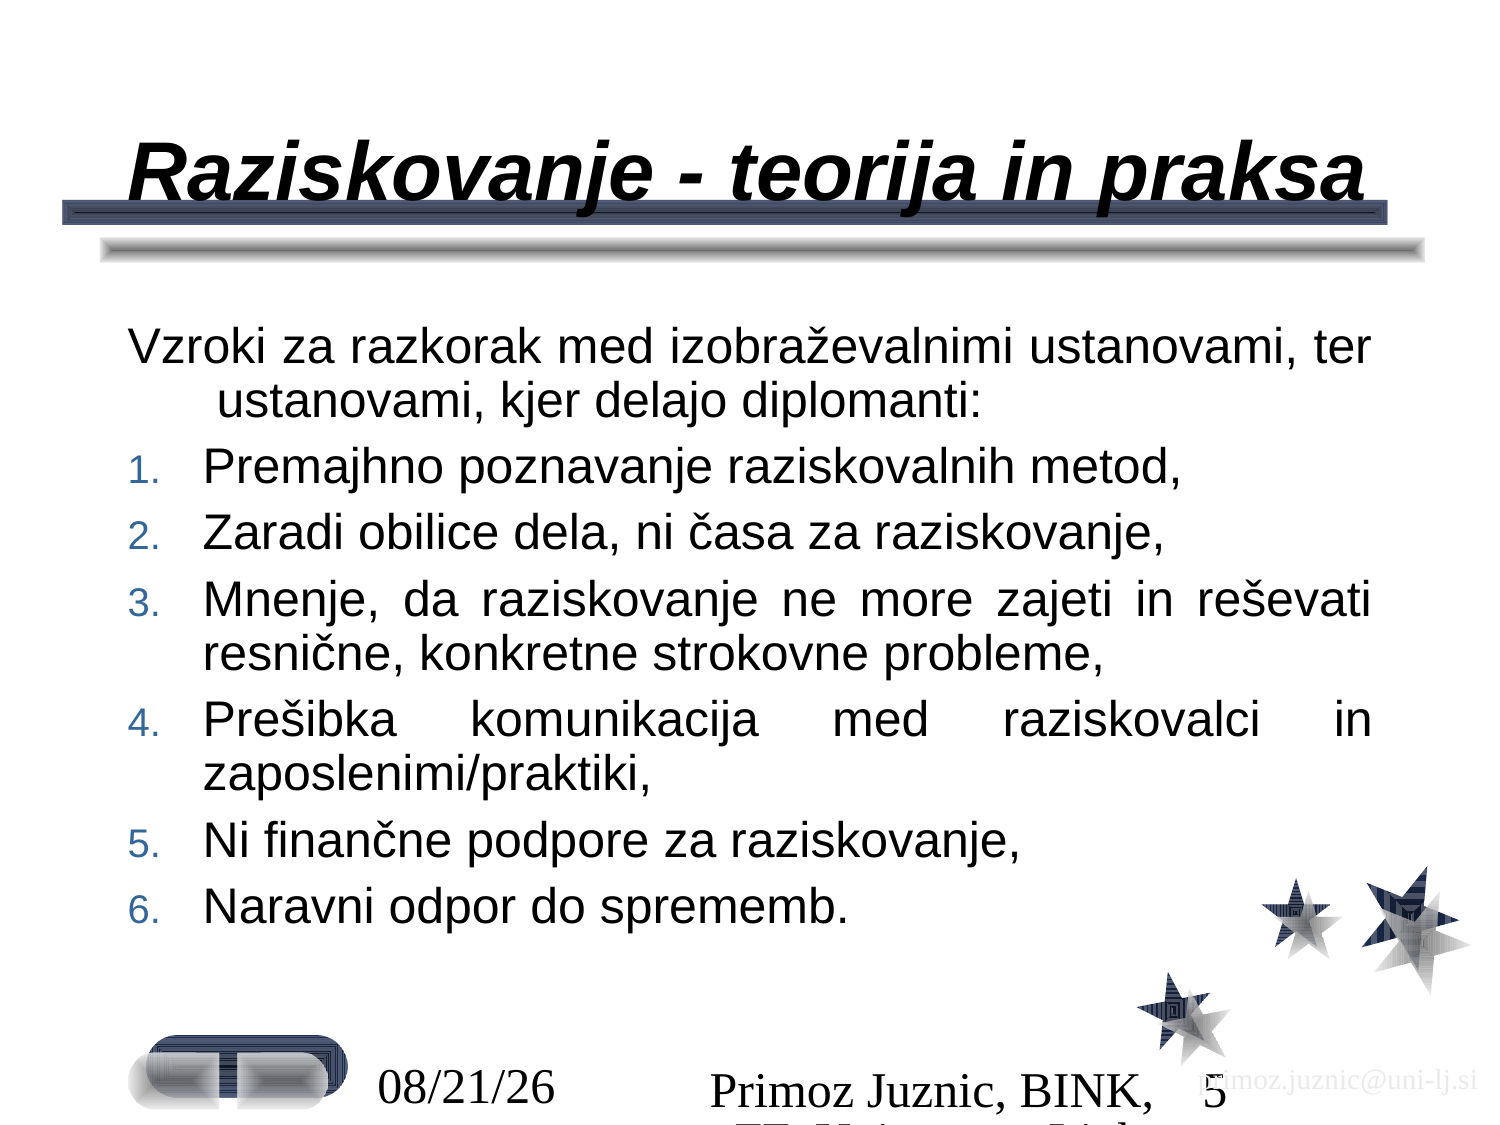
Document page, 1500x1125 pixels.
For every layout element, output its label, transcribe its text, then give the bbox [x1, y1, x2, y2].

title Raziskovanje - teorija in praksa [112, 37, 1388, 225]
list Vzroki za razkorak med izobraževalnimi ustanovami, ter ustanovami, kjer delajo diplomanti: Premajhno poznavanje raziskovalnih metod, Zaradi obilice dela, ni časa za raziskovanje, Mnenje, da raziskovanje ne more zajeti in reševati resnične, konkretne strokovne probleme, Prešibka komunikacija med raziskovalci in zaposlenimi/praktiki, Ni finančne podpore za raziskovanje, Naravni odpor do sprememb. [112, 312, 1388, 988]
